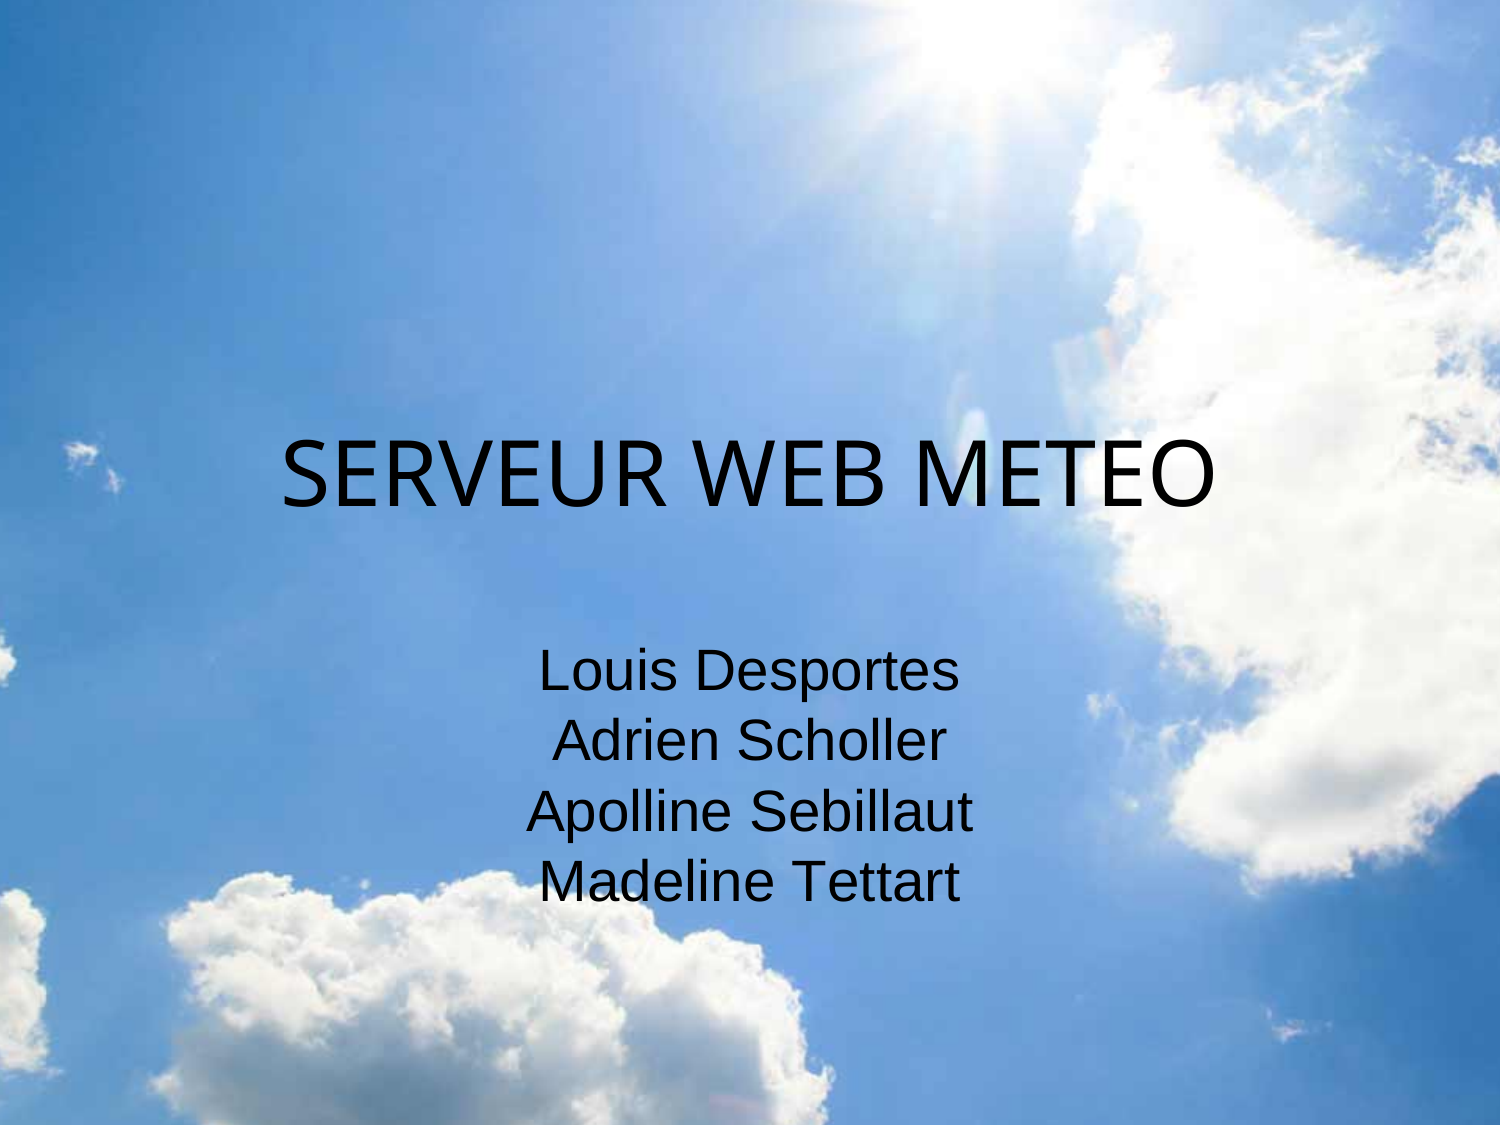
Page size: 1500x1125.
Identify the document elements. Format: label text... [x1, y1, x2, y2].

picture [0, 0, 1500, 1125]
subtitle Louis Desportes Adrien Scholler Apolline Sebillaut Madeline Tettart [225, 637, 1276, 926]
title SERVEUR WEB METEO [112, 349, 1388, 591]
